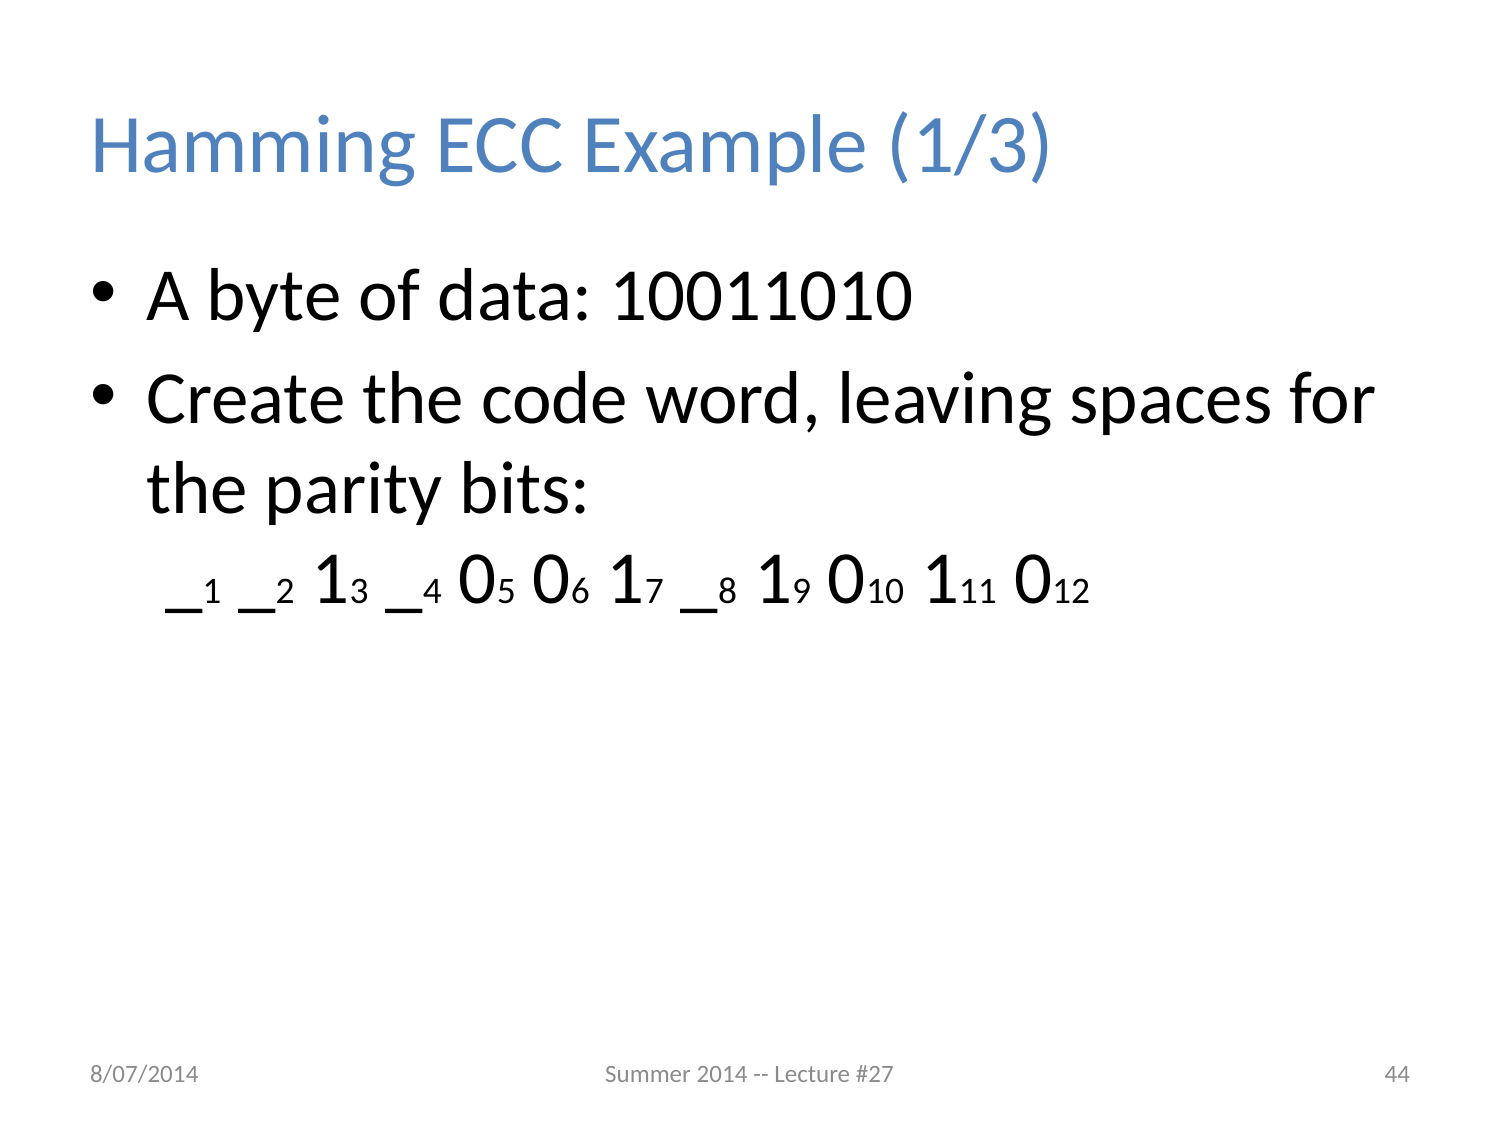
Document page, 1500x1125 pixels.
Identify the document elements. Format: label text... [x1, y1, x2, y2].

slide_number 8/07/2014 [75, 1042, 425, 1103]
slide_number <number> [1074, 1042, 1425, 1103]
footer Summer 2014 -- Lecture #27 [512, 1042, 988, 1103]
list A byte of data: 10011010 Create the code word, leaving spaces for the parity bits: _1 _2 13 _4 05 06 17 _8 19 010 111 012 [75, 237, 1425, 1089]
title Hamming ECC Example (1/3) [75, 45, 1425, 233]
